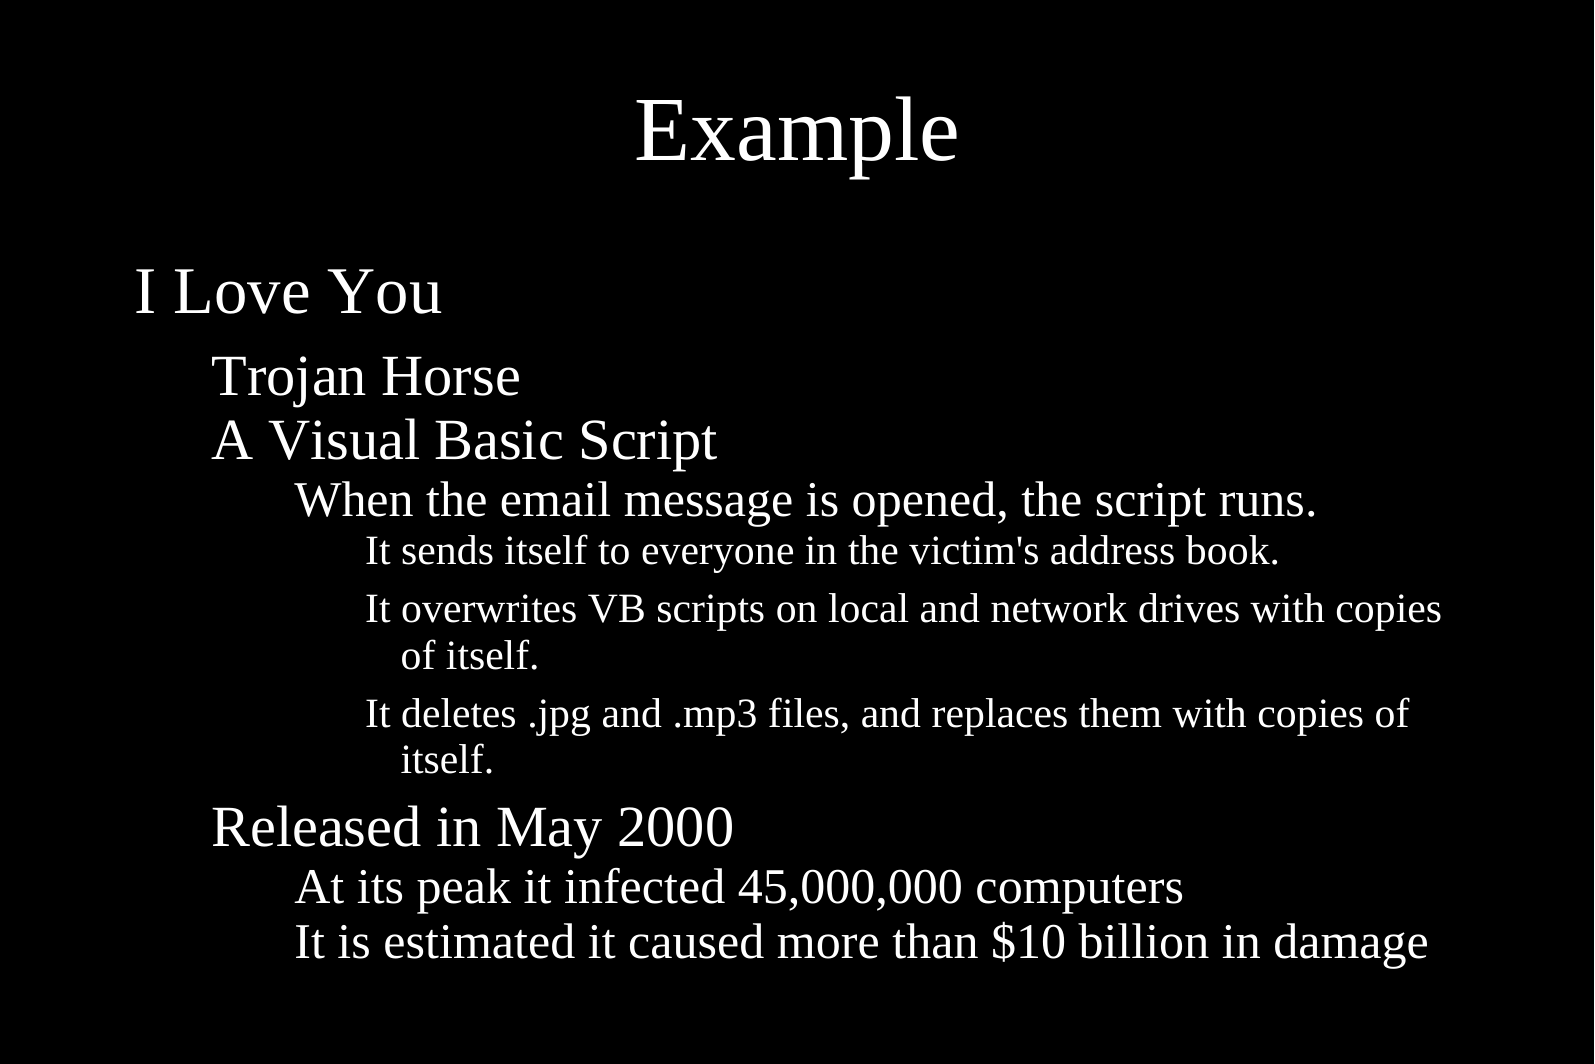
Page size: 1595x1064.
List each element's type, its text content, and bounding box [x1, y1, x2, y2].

title Example [117, 40, 1479, 219]
list I Love You Trojan Horse A Visual Basic Script When the email message is opened, the script runs. It sends itself to everyone in the victim's address book. It overwrites VB scripts on local and network drives with copies of itself. It deletes .jpg and .mp3 files, and replaces them with copies of itself. Released in May 2000 At its peak it infected 45,000,000 computers It is estimated it caused more than $10 billion in damage [117, 254, 1479, 1064]
